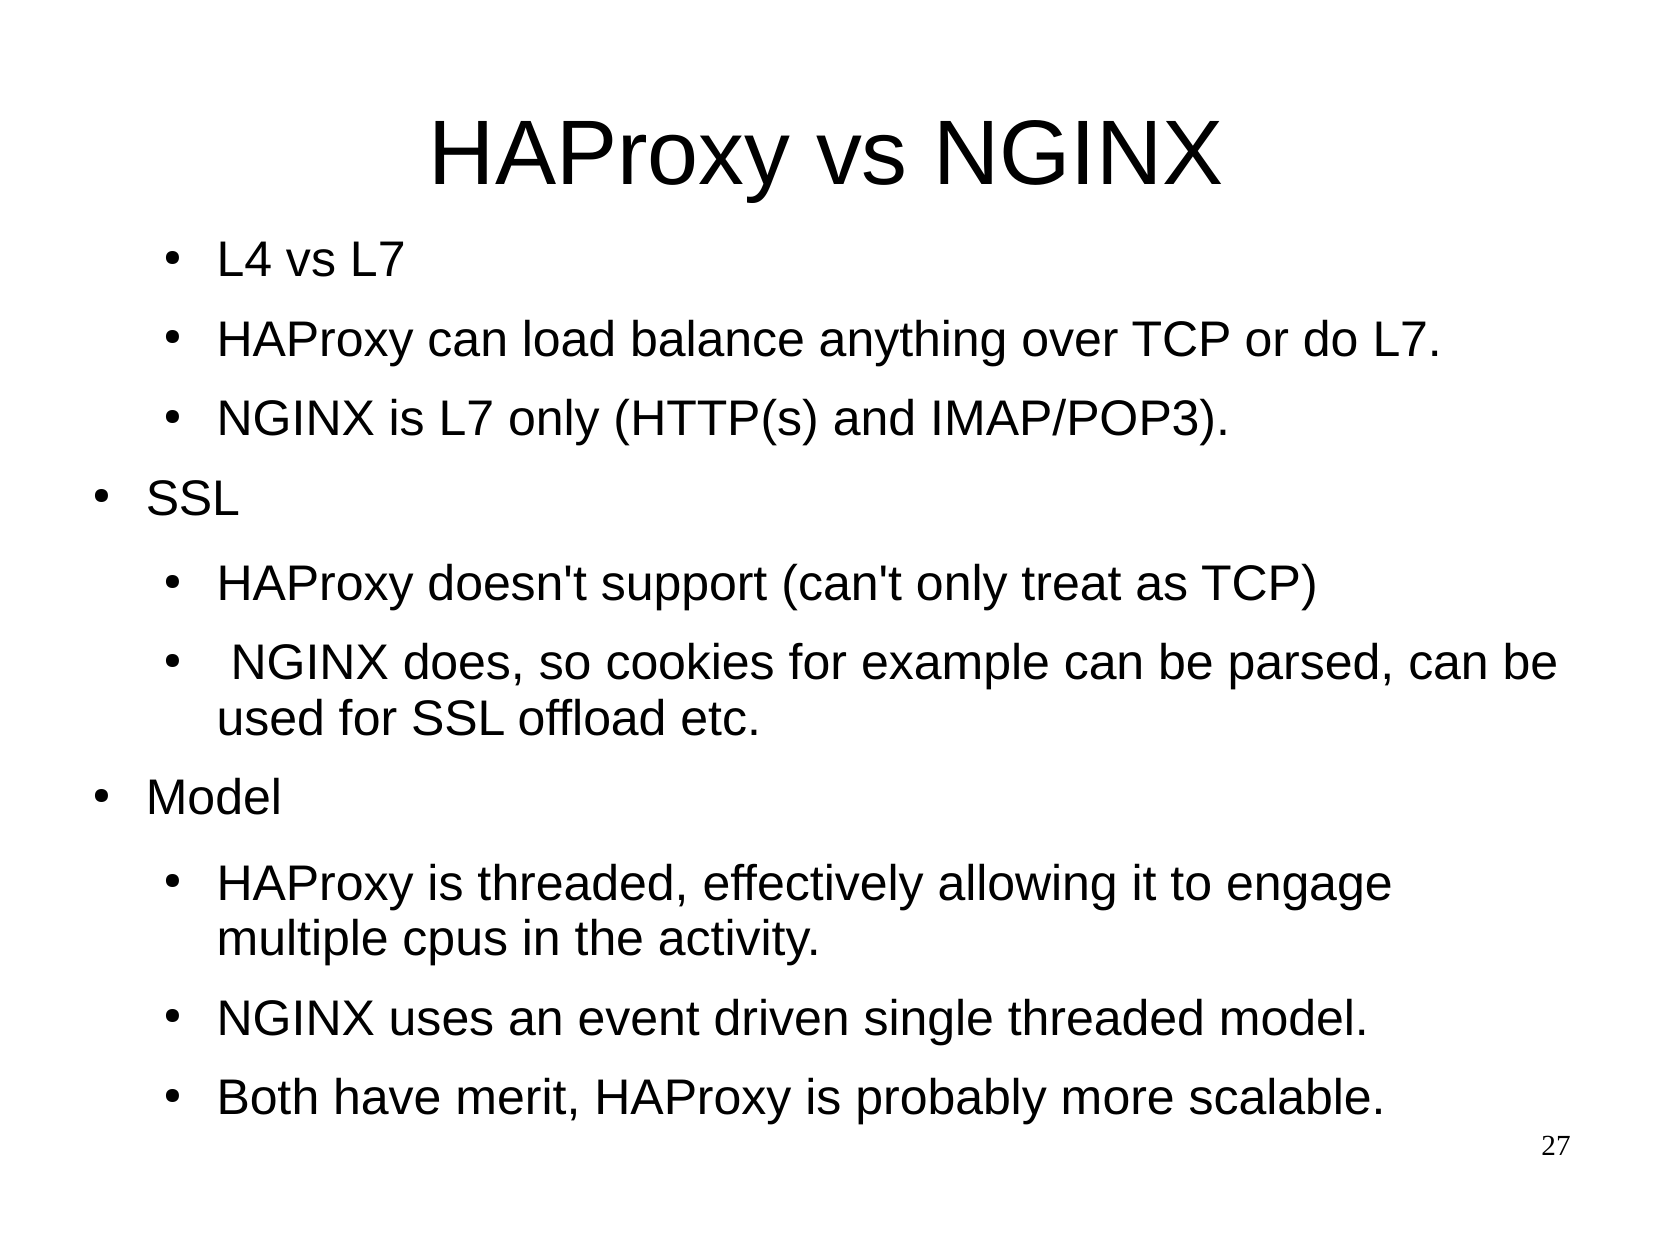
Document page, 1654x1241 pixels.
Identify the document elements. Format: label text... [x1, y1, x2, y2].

title HAProxy vs NGINX [82, 49, 1571, 257]
list L4 vs L7 HAProxy can load balance anything over TCP or do L7. NGINX is L7 only (HTTP(s) and IMAP/POP3). SSL HAProxy doesn't support (can't only treat as TCP) NGINX does, so cookies for example can be parsed, can be used for SSL offload etc. Model HAProxy is threaded, effectively allowing it to engage multiple cpus in the activity. NGINX uses an event driven single threaded model. Both have merit, HAProxy is probably more scalable. [75, 231, 1564, 1126]
